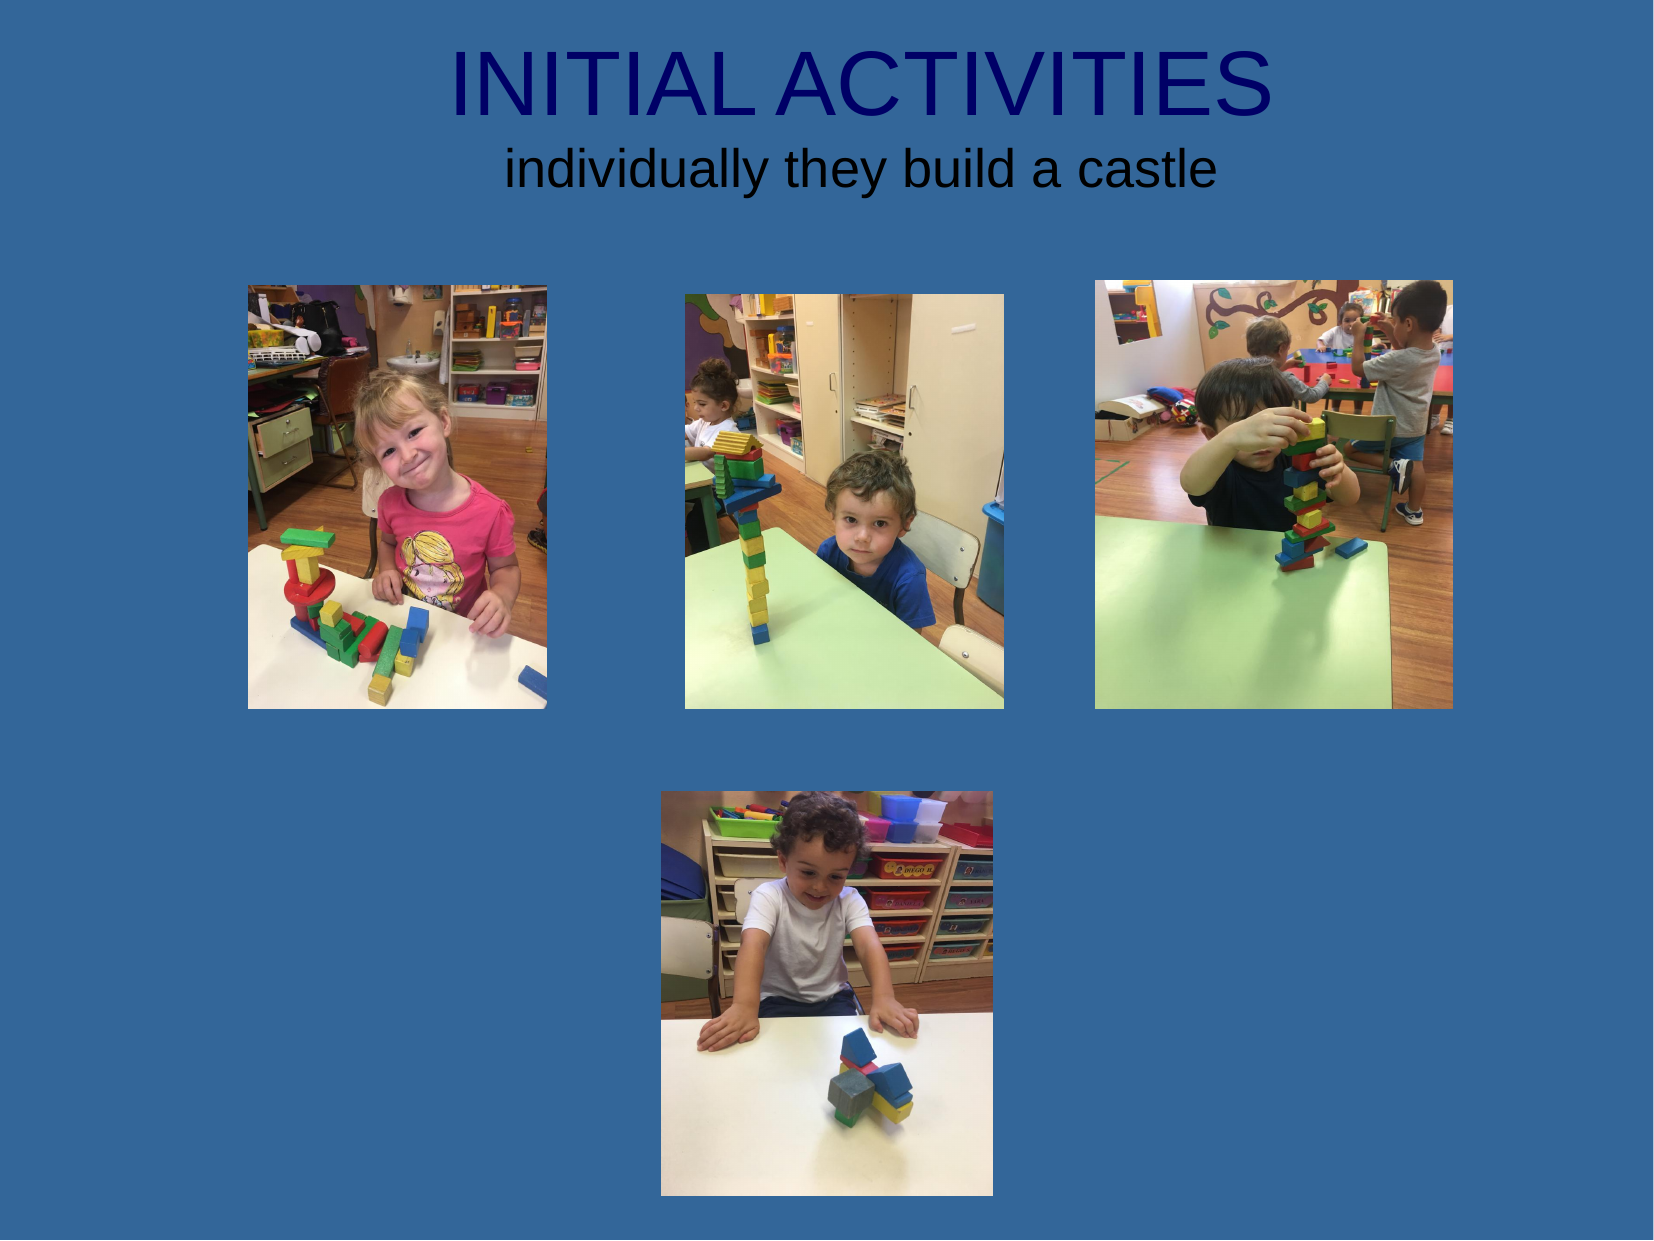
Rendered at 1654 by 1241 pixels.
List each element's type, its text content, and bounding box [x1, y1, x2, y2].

title INITIAL ACTIVITIES individually they build a castle [118, 23, 1607, 309]
picture [685, 294, 1004, 709]
picture [248, 285, 547, 709]
picture [661, 791, 993, 1196]
picture [1095, 280, 1453, 709]
